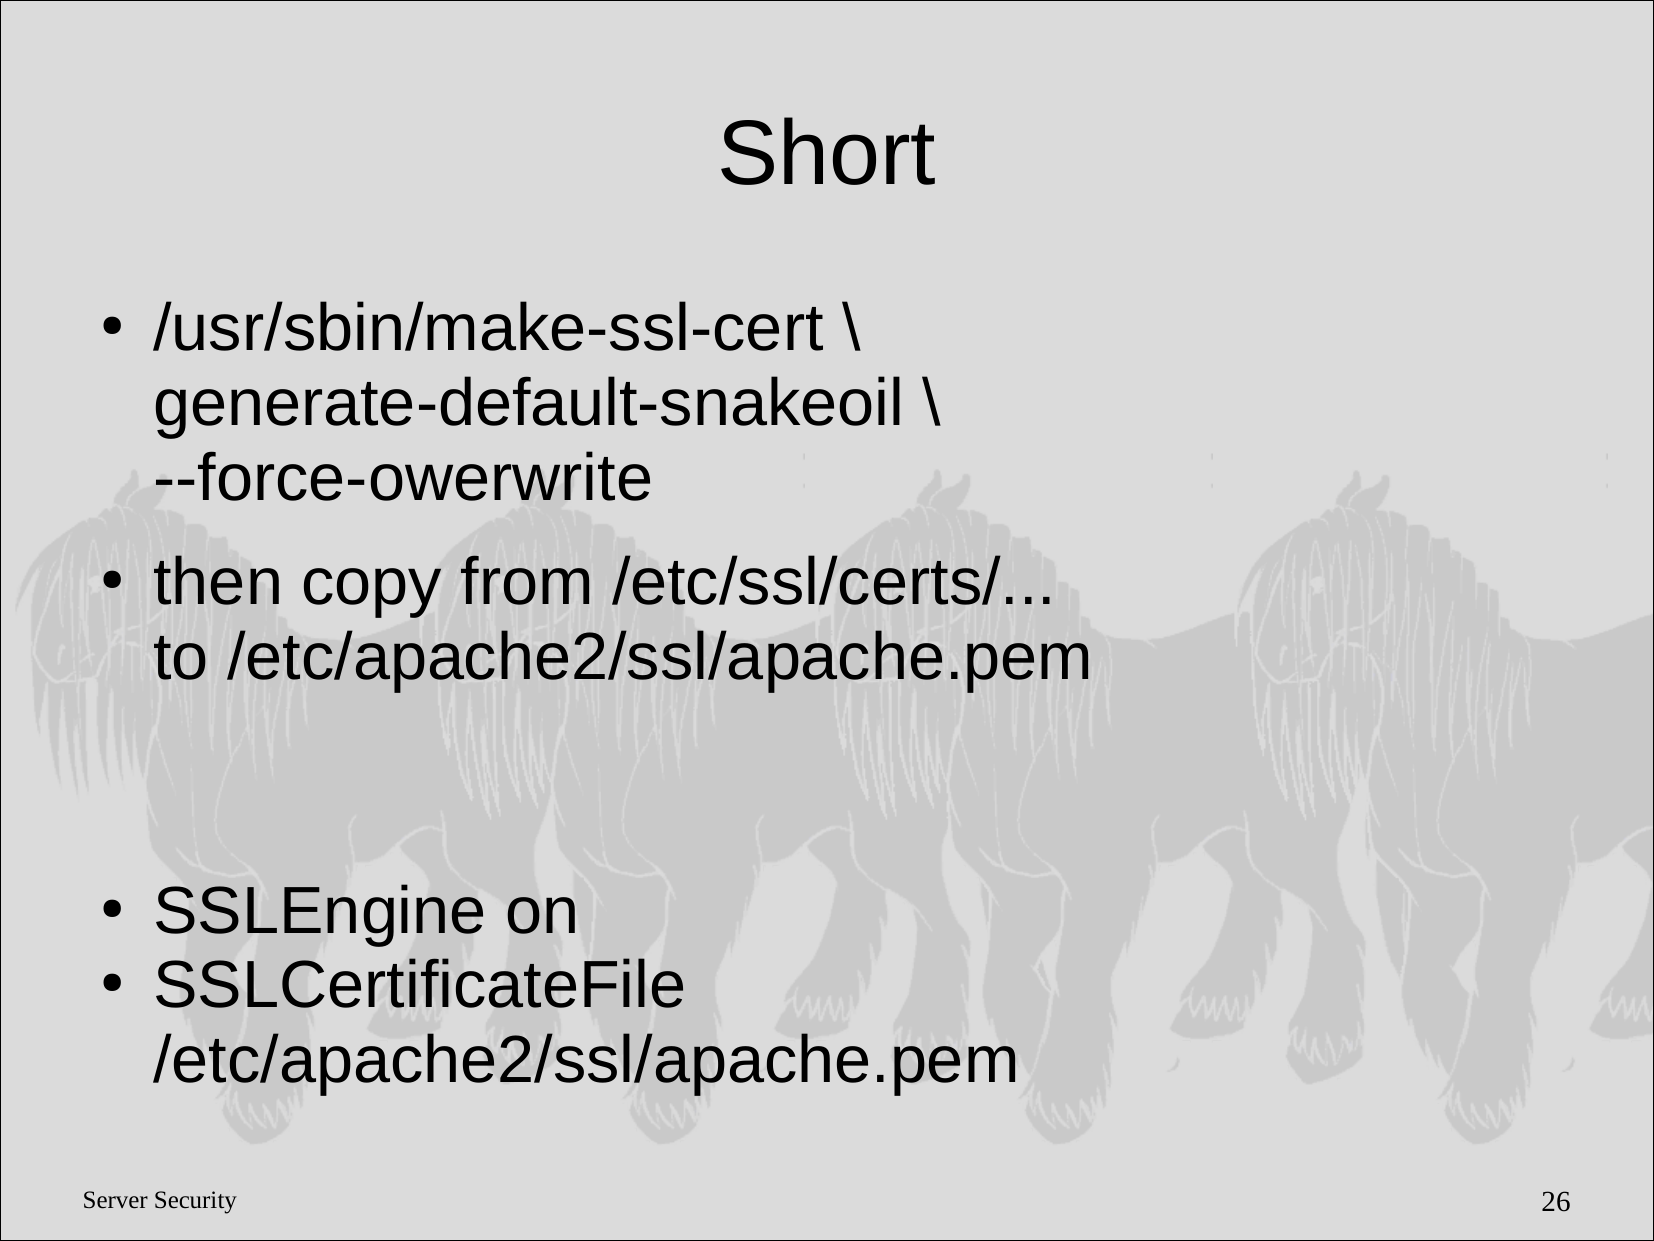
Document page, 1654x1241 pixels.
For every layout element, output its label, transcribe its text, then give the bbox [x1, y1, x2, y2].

list /usr/sbin/make-ssl-cert \ generate-default-snakeoil \ --force-owerwrite then copy from /etc/ssl/certs/... to /etc/apache2/ssl/apache.pem SSLEngine on SSLCertificateFile /etc/apache2/ssl/apache.pem [82, 290, 1571, 1210]
title Short [82, 56, 1571, 250]
